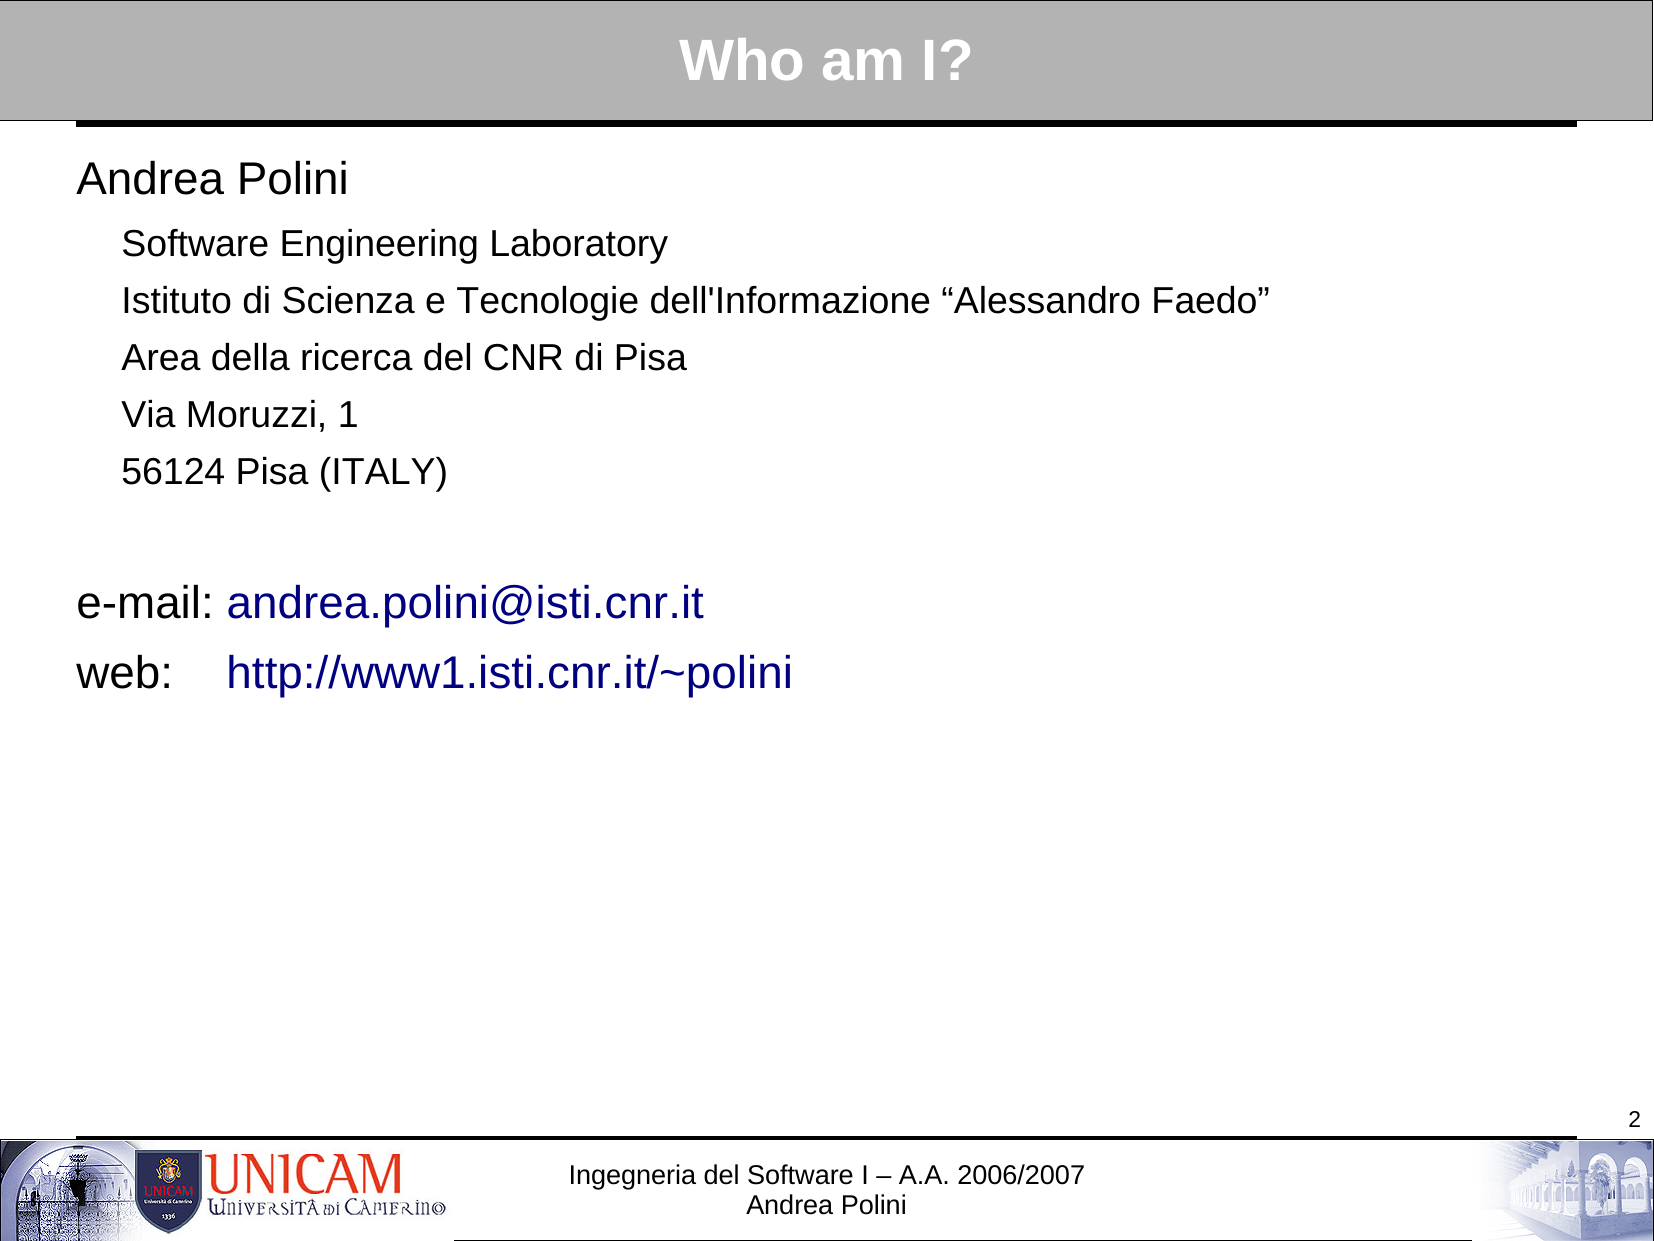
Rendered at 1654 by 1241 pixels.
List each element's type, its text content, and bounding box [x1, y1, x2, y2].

title Who am I? [0, 0, 1653, 121]
picture [1472, 1141, 1653, 1241]
list Andrea Polini Software Engineering Laboratory Istituto di Scienza e Tecnologie dell'Informazione “Alessandro Faedo” Area della ricerca del CNR di Pisa Via Moruzzi, 1 56124 Pisa (ITALY) e-mail: andrea.polini@isti.cnr.it web: http://www1.isti.cnr.it/~polini [76, 152, 1577, 882]
picture [0, 1141, 454, 1241]
